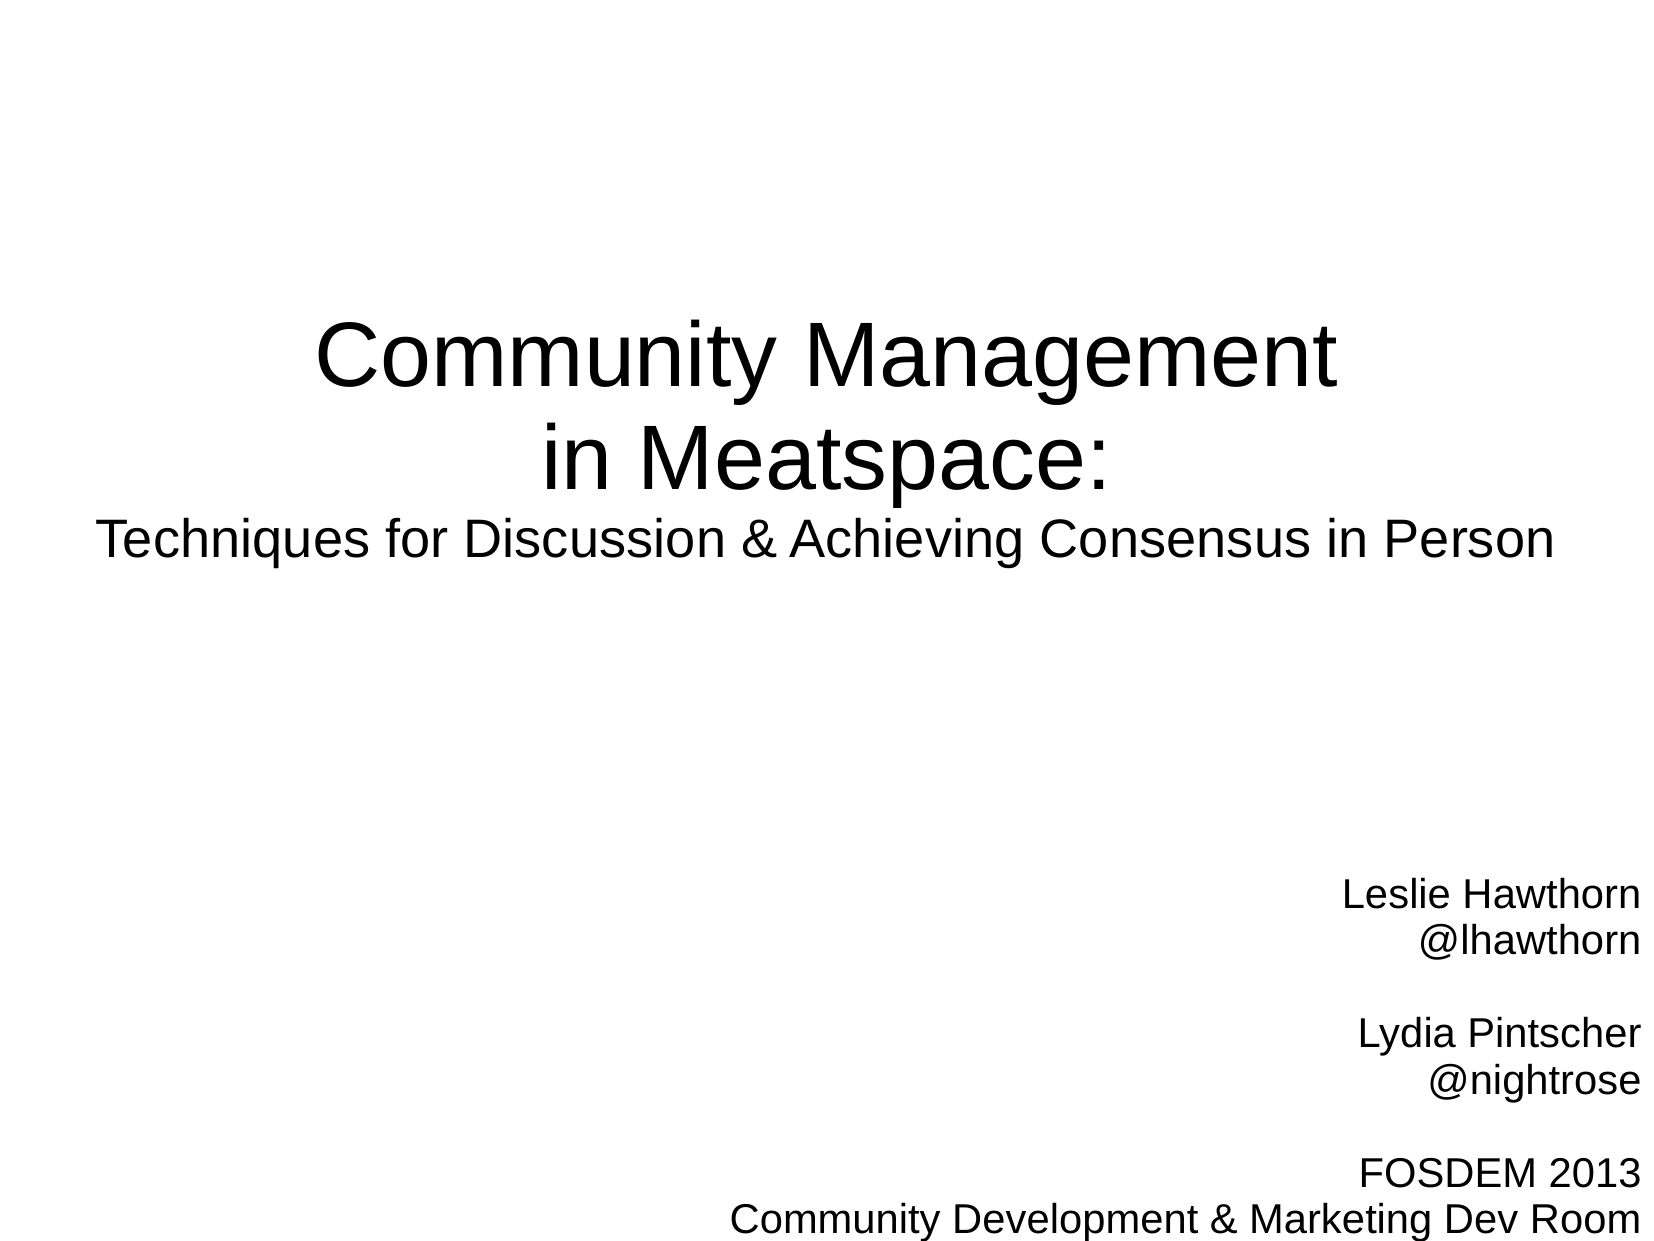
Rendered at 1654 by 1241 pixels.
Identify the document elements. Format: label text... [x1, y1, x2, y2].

subtitle Leslie Hawthorn @lhawthorn Lydia Pintscher @nightrose FOSDEM 2013 Community Development & Marketing Dev Room [153, 870, 1642, 1241]
title Community Management in Meatspace: Techniques for Discussion & Achieving Consensus in Person [82, 303, 1571, 570]
